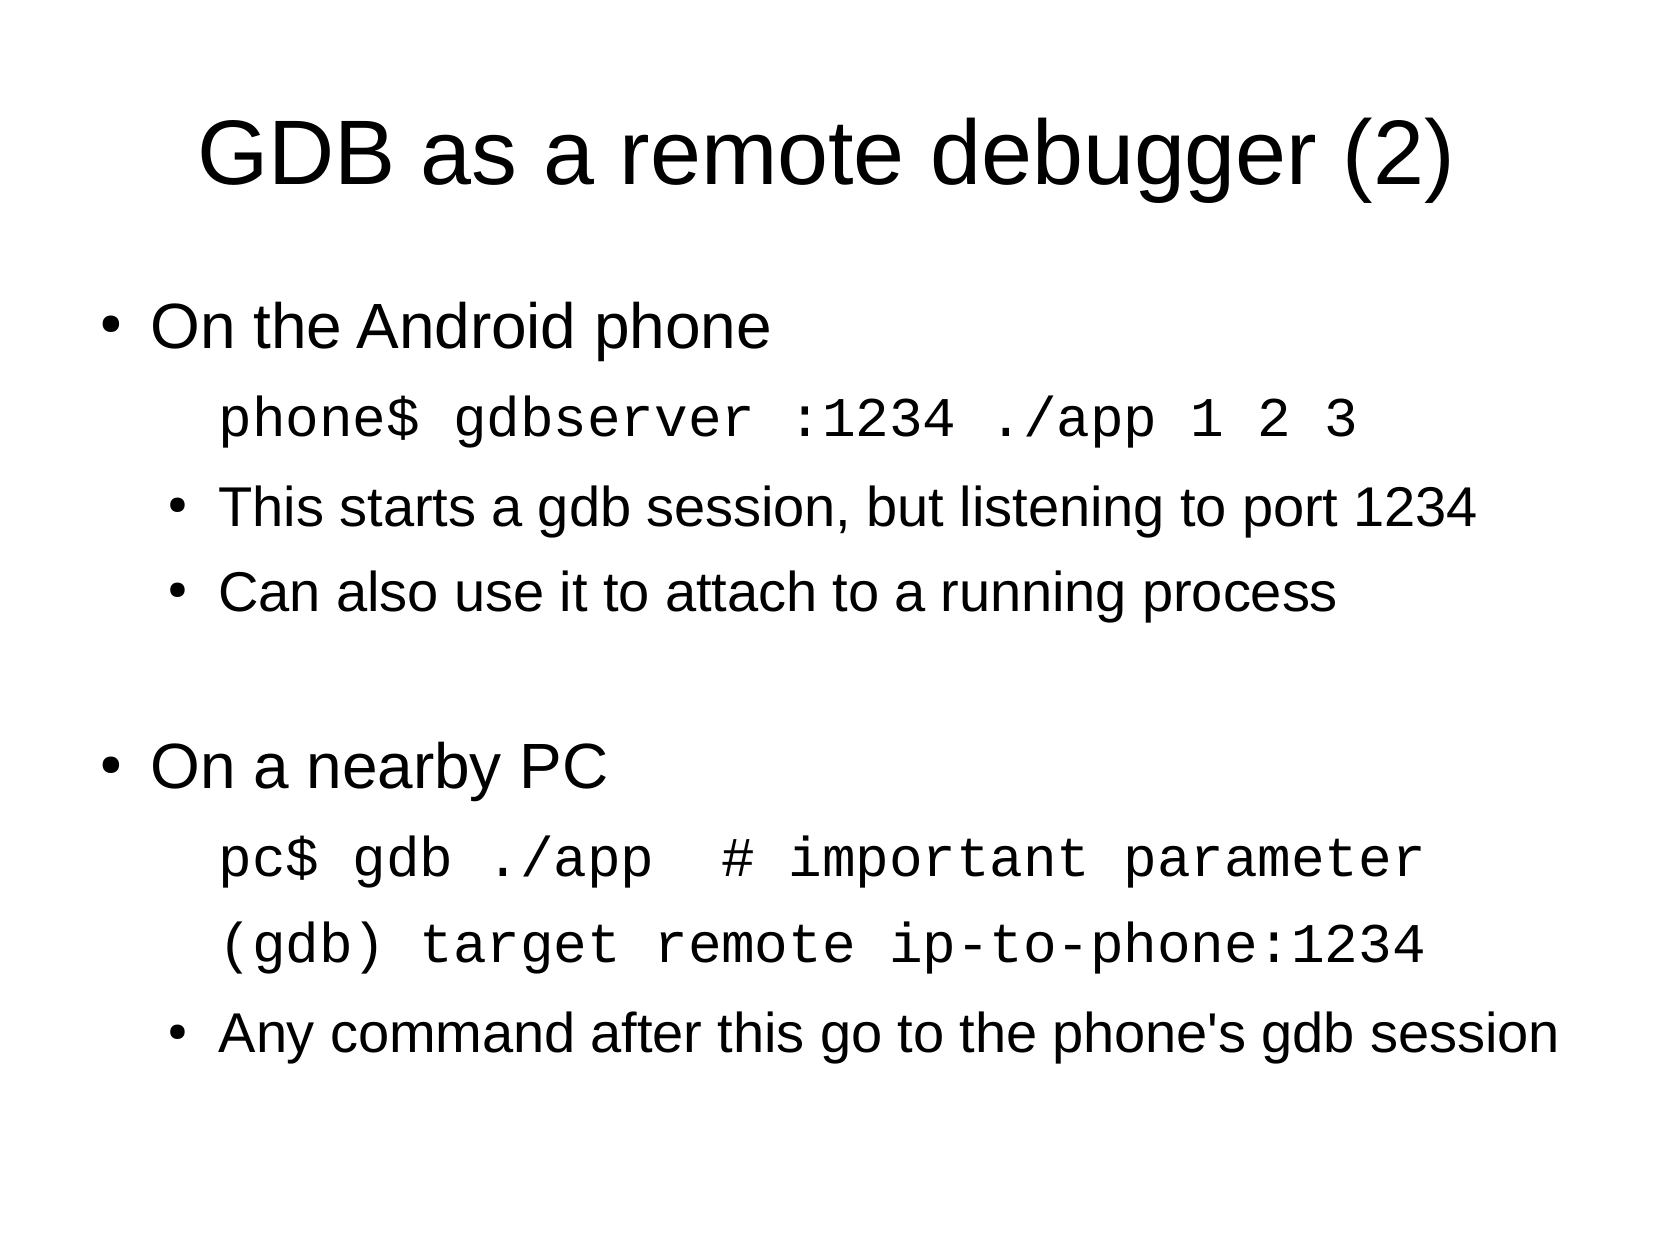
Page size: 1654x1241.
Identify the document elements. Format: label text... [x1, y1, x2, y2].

list On the Android phone phone$ gdbserver :1234 ./app 1 2 3 This starts a gdb session, but listening to port 1234 Can also use it to attach to a running process On a nearby PC pc$ gdb ./app # important parameter (gdb) target remote ip-to-phone:1234 Any command after this go to the phone's gdb session [82, 290, 1571, 1109]
title GDB as a remote debugger (2) [82, 49, 1571, 257]
